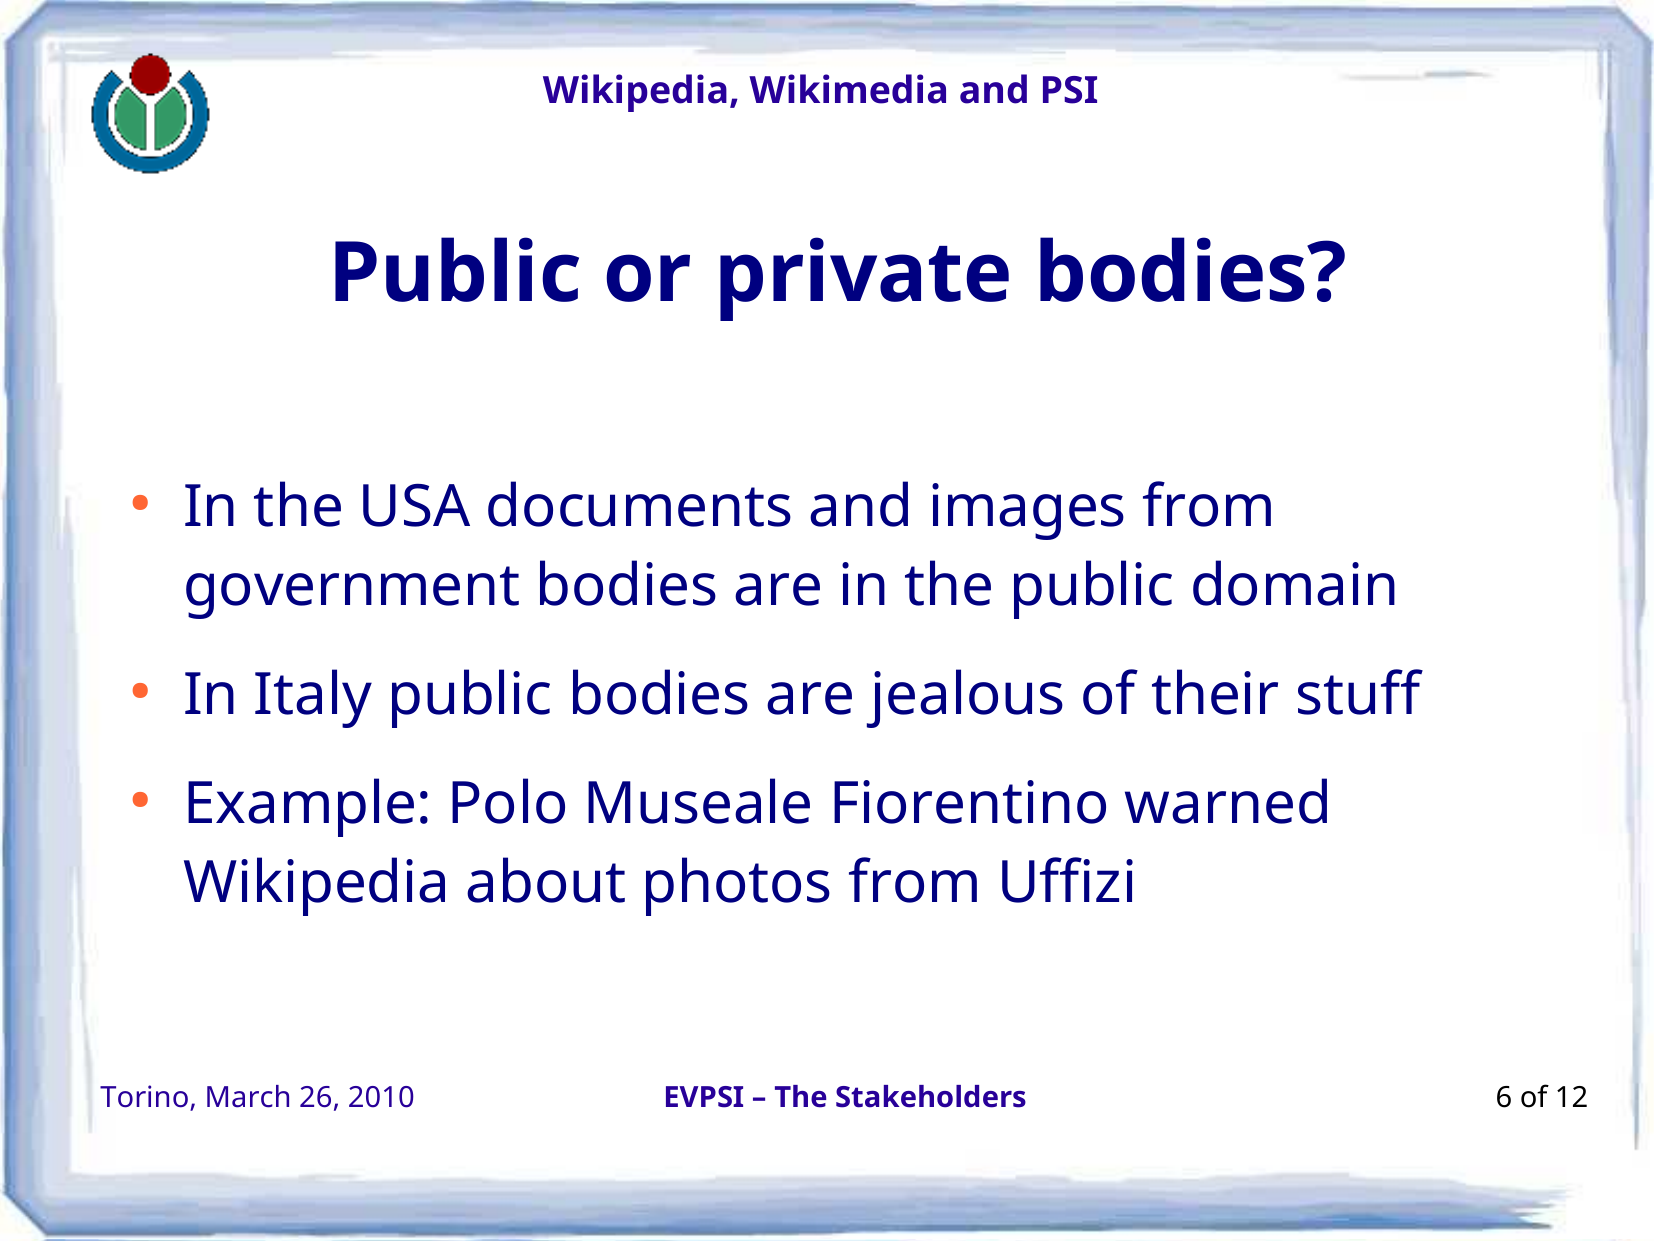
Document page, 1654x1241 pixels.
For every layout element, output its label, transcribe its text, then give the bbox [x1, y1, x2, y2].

list Public or private bodies? In the USA documents and images from government bodies are in the public domain In Italy public bodies are jealous of their stuff Example: Polo Museale Fiorentino warned Wikipedia about photos from Uffizi [112, 212, 1565, 892]
picture [0, 0, 1654, 1241]
title Wikipedia, Wikimedia and PSI [76, 59, 1565, 119]
